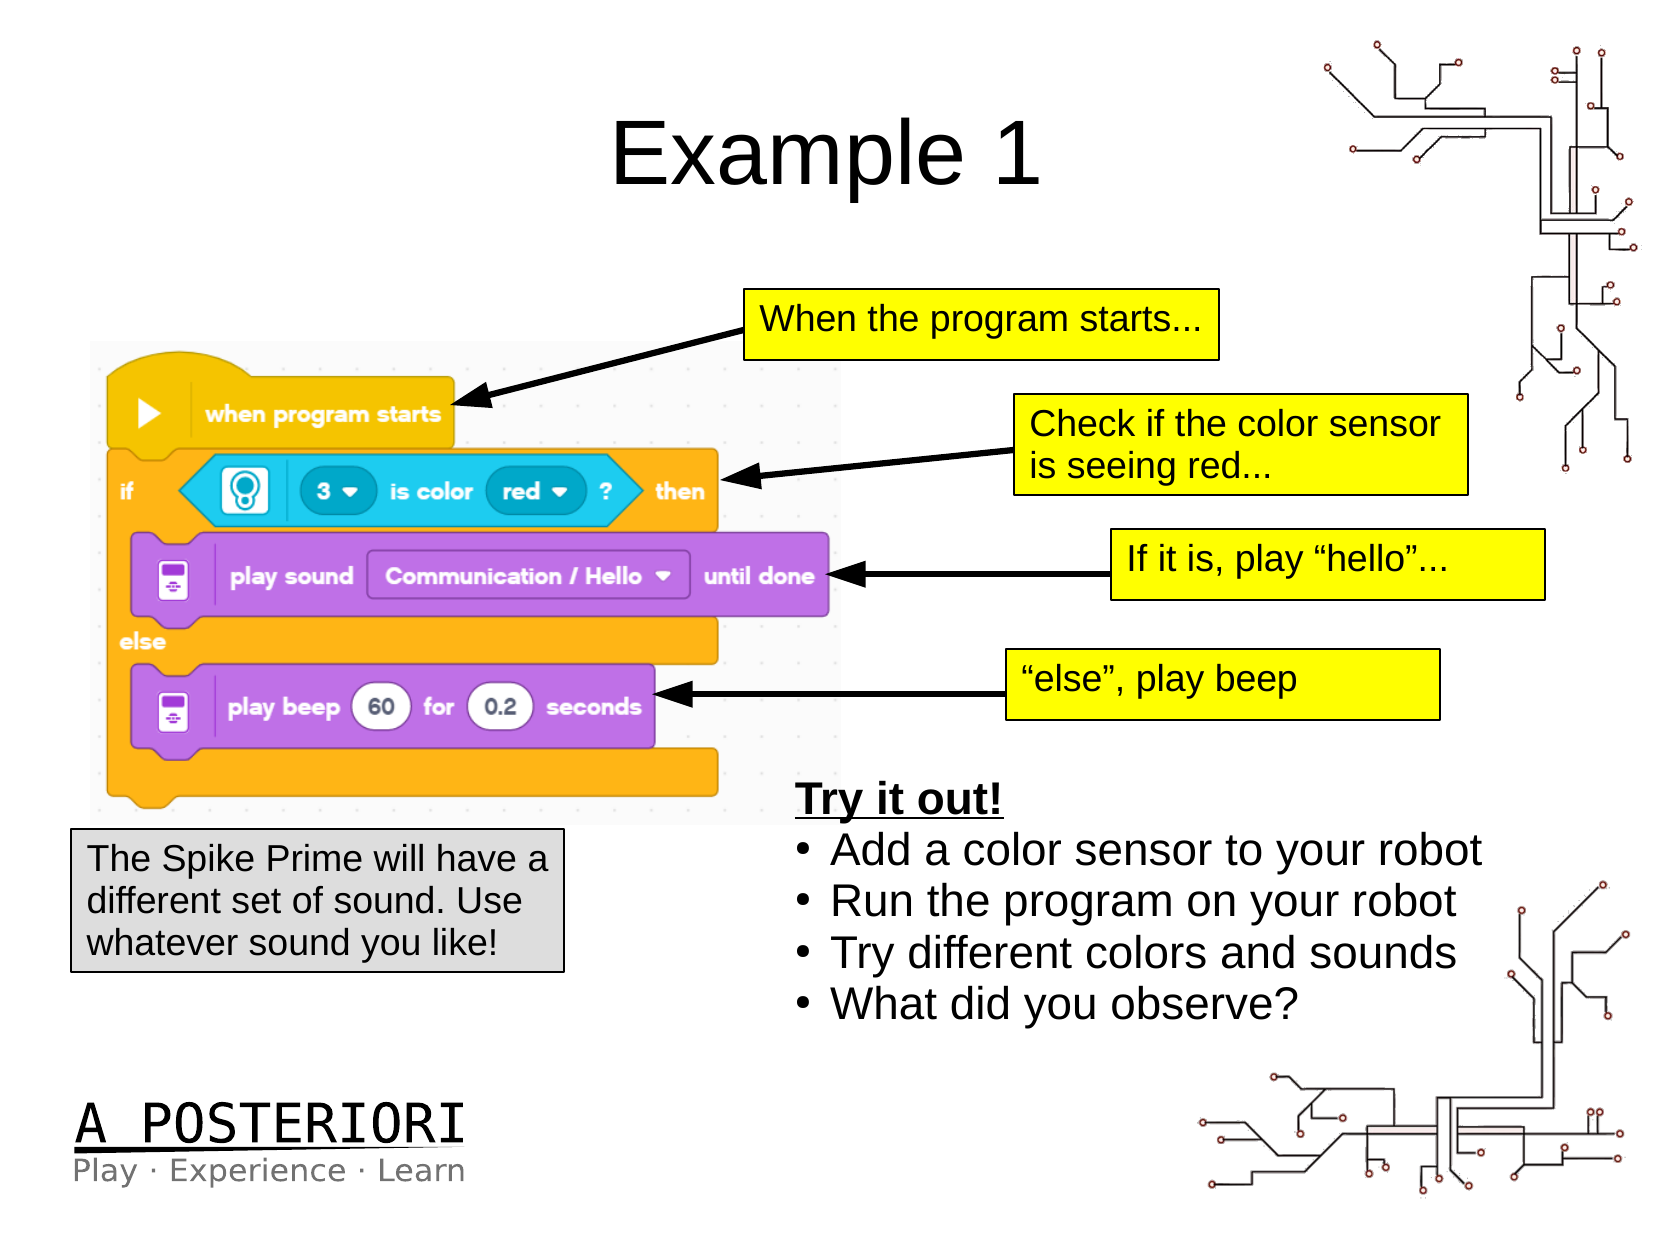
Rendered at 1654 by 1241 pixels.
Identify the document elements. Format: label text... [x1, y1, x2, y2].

picture [1177, 863, 1635, 1200]
picture [1305, 35, 1643, 495]
text_box The Spike Prime will have a different set of sound. Use whatever sound you like! [70, 829, 565, 972]
picture [90, 341, 841, 826]
title Example 1 [82, 49, 1571, 257]
text_box Check if the color sensor is seeing red... [1013, 394, 1468, 496]
text_box “else”, play beep [1005, 649, 1441, 721]
text_box If it is, play “hello”... [1110, 529, 1546, 601]
text_box Try it out! Add a color sensor to your robot Run the program on your robot Try different colors and sounds What did you observe? [780, 765, 1591, 1037]
text_box When the program starts... [743, 289, 1219, 361]
